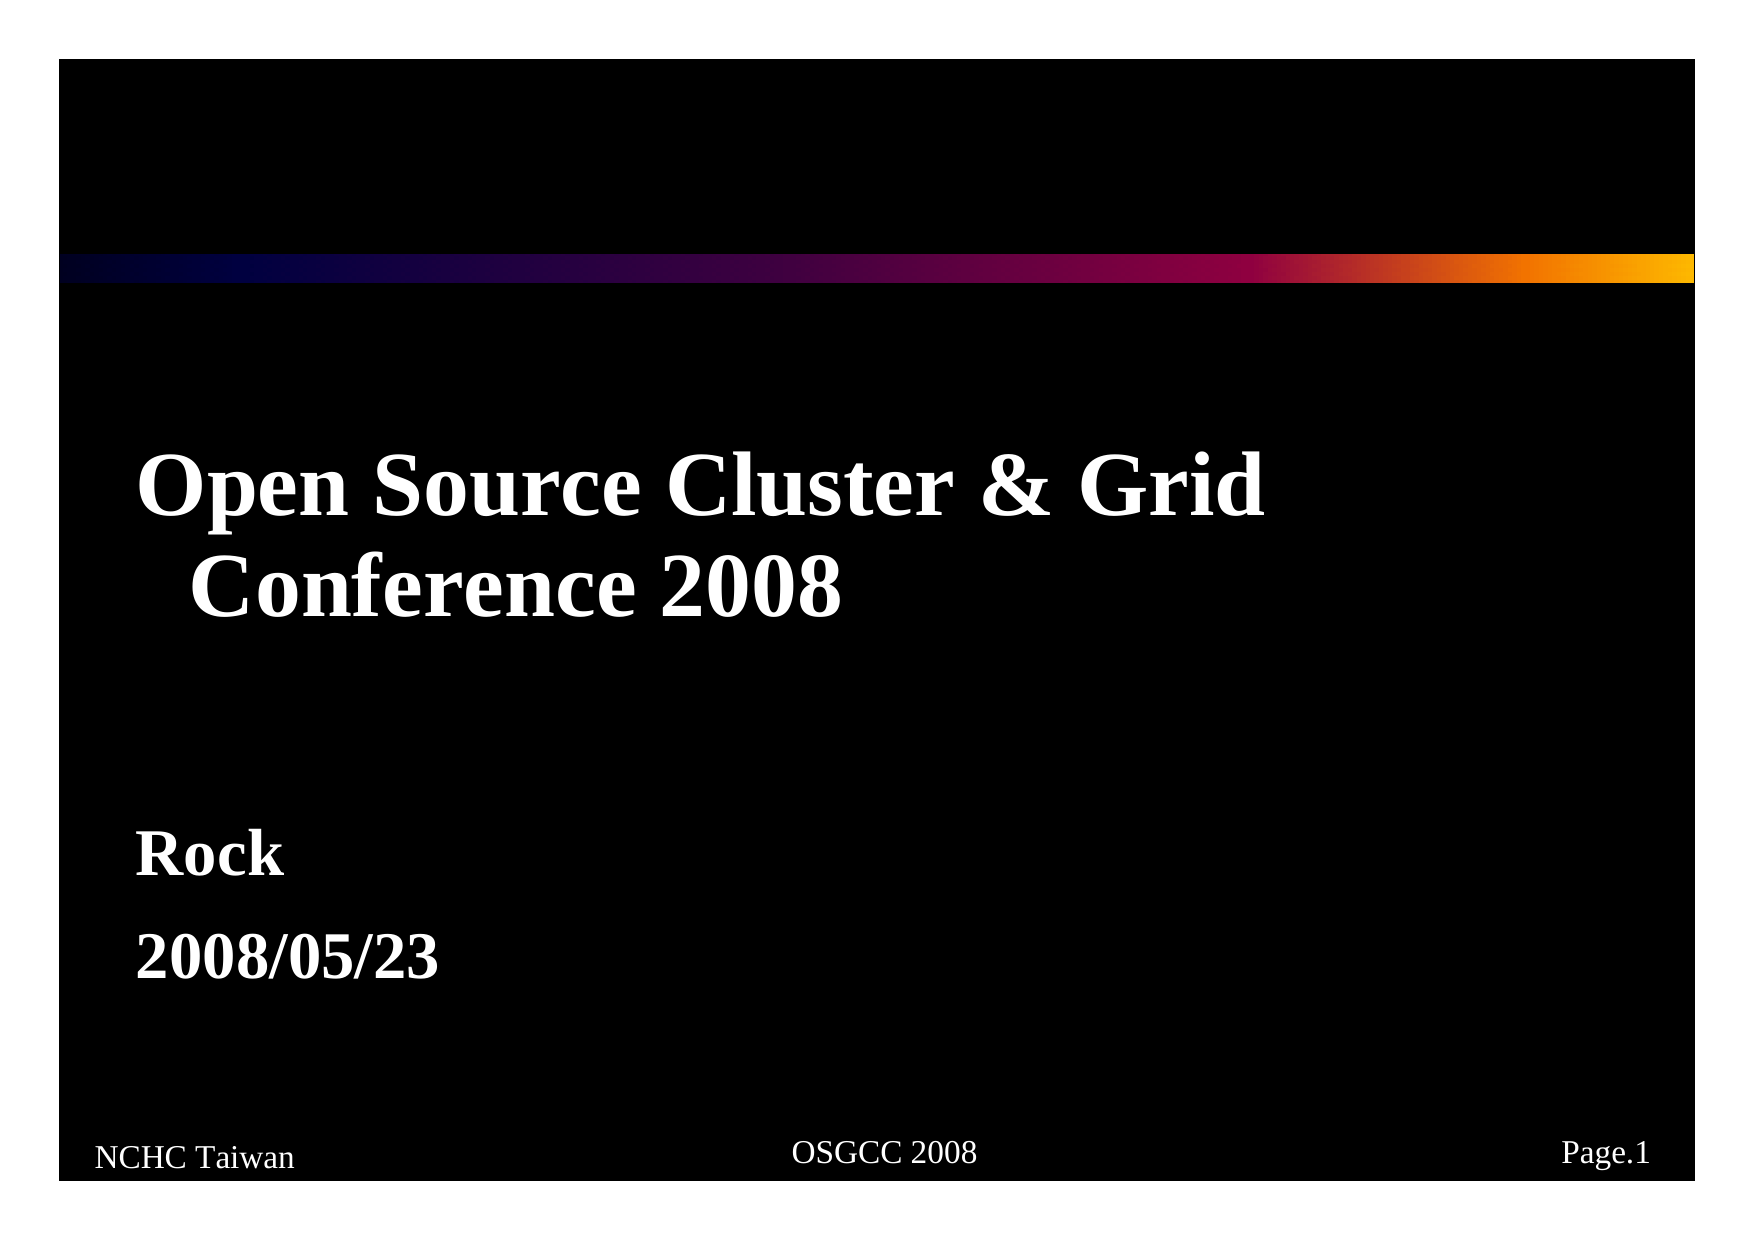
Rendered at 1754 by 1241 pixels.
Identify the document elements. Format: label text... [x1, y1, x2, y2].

picture [60, 254, 1694, 283]
list Open Source Cluster & Grid Conference 2008 Rock 2008/05/23 [118, 307, 1610, 1075]
